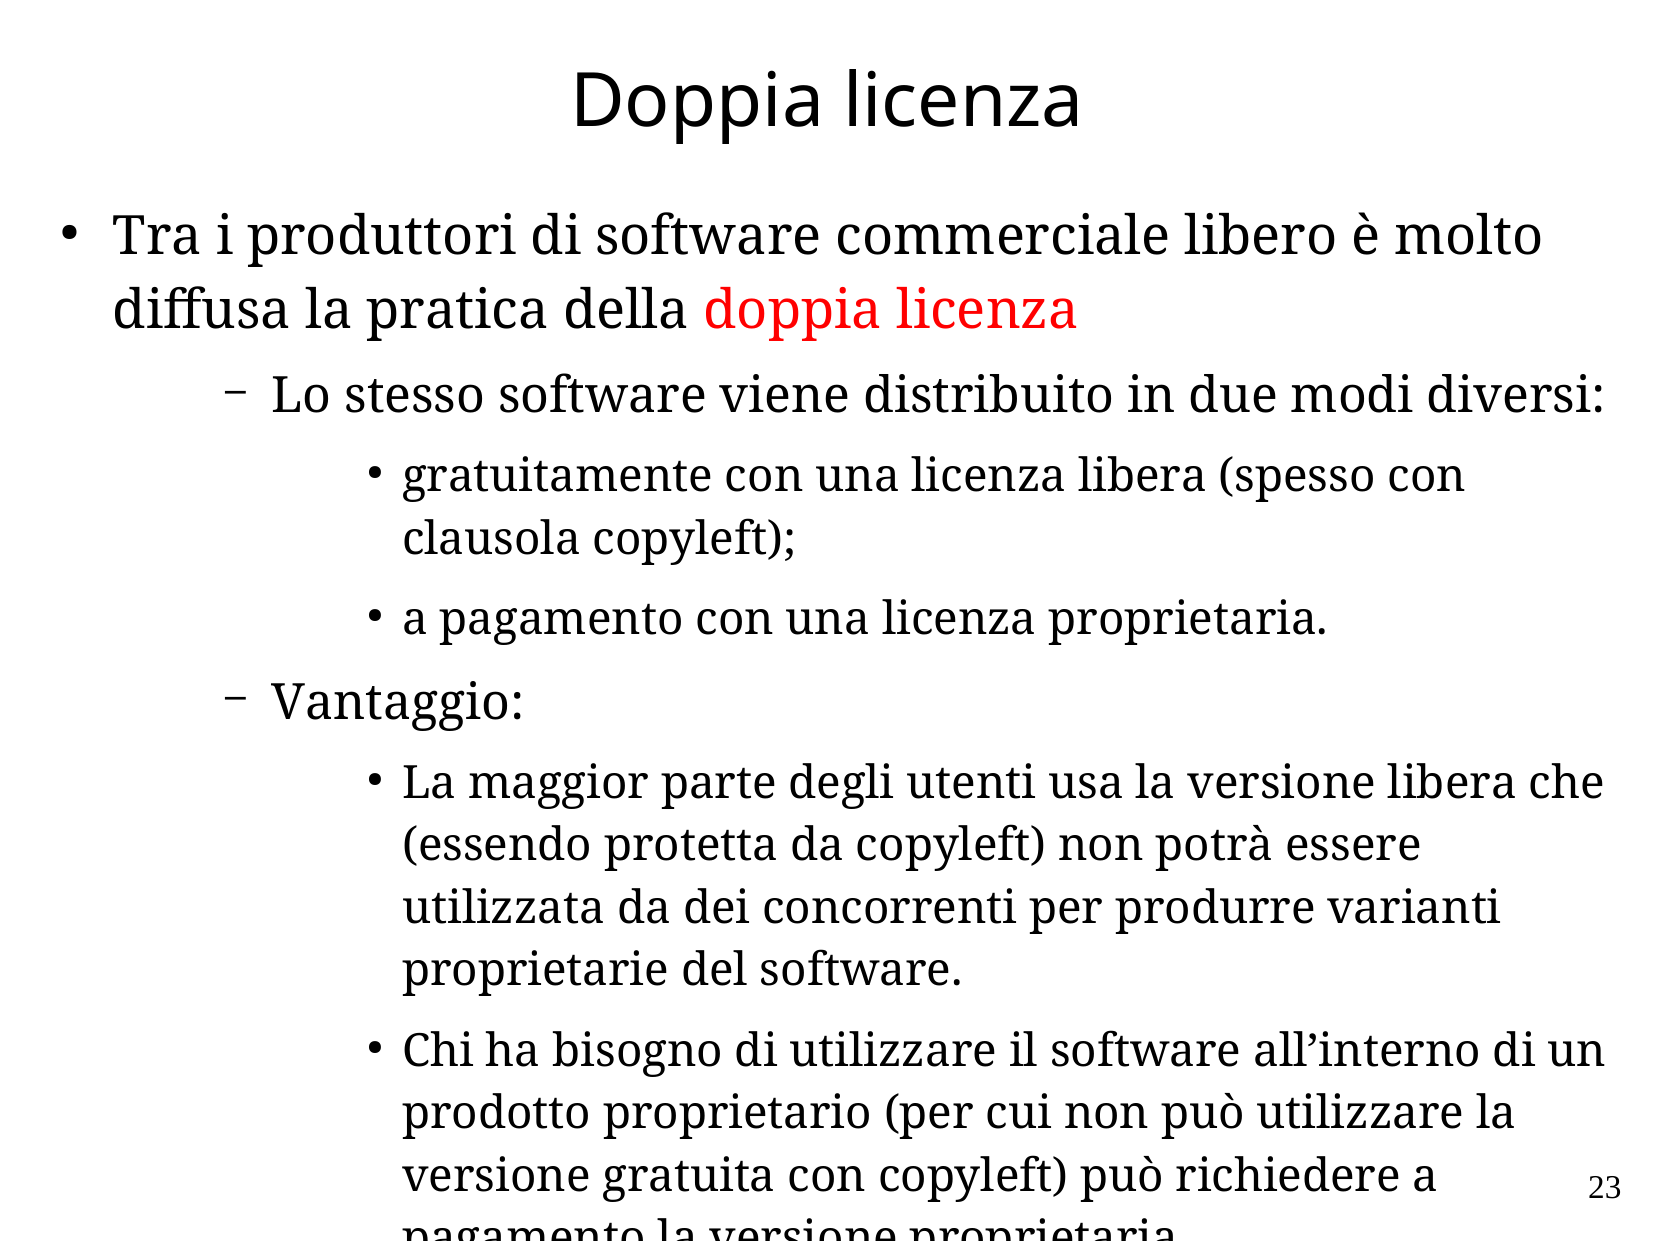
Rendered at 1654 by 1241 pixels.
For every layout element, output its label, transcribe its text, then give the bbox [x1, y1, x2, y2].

list Tra i produttori di software commerciale libero è molto diffusa la pratica della doppia licenza Lo stesso software viene distribuito in due modi diversi: gratuitamente con una licenza libera (spesso con clausola copyleft); a pagamento con una licenza proprietaria. Vantaggio: La maggior parte degli utenti usa la versione libera che (essendo protetta da copyleft) non potrà essere utilizzata da dei concorrenti per produrre varianti proprietarie del software. Chi ha bisogno di utilizzare il software all’interno di un prodotto proprietario (per cui non può utilizzare la versione gratuita con copyleft) può richiedere a pagamento la versione proprietaria. Ad esempio: MySQL è distribuito con licenza GPL o proprietaria. [42, 196, 1612, 1187]
title Doppia licenza [37, 30, 1617, 166]
